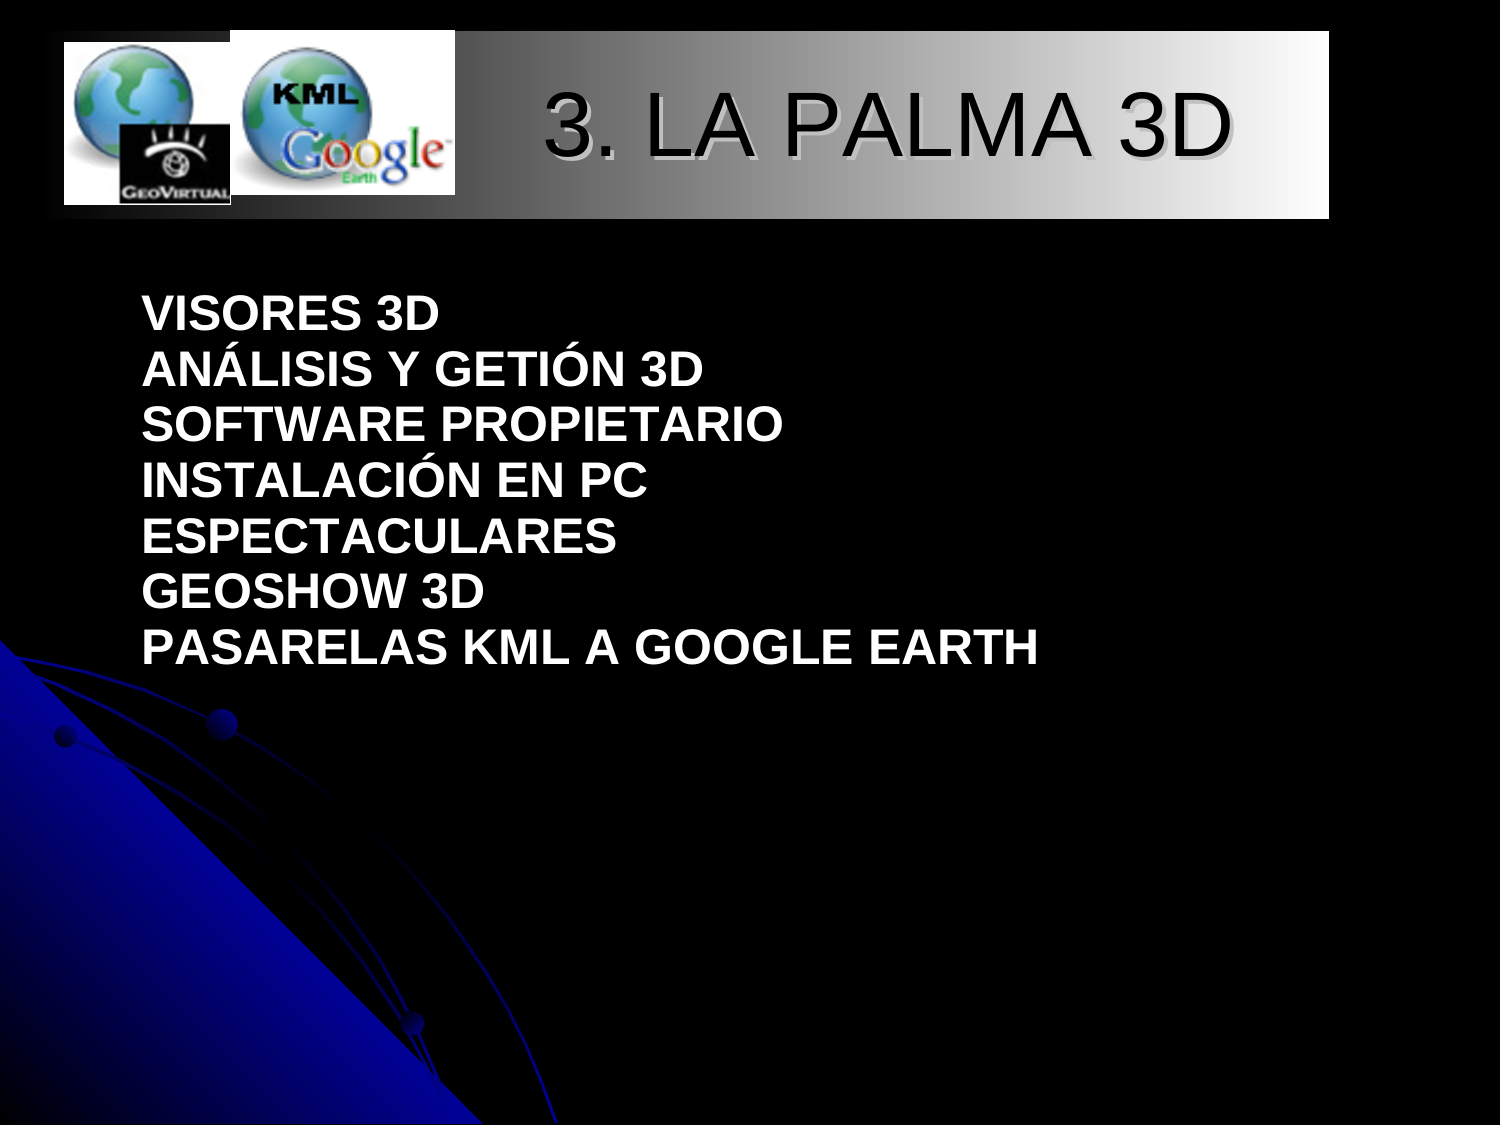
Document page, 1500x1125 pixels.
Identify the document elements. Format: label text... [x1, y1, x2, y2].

text_box VISORES 3D ANÁLISIS Y GETIÓN 3D SOFTWARE PROPIETARIO INSTALACIÓN EN PC ESPECTACULARES GEOSHOW 3D PASARELAS KML A GOOGLE EARTH [112, 277, 1406, 739]
picture [64, 30, 455, 205]
title 3. LA PALMA 3D [41, 31, 1329, 219]
